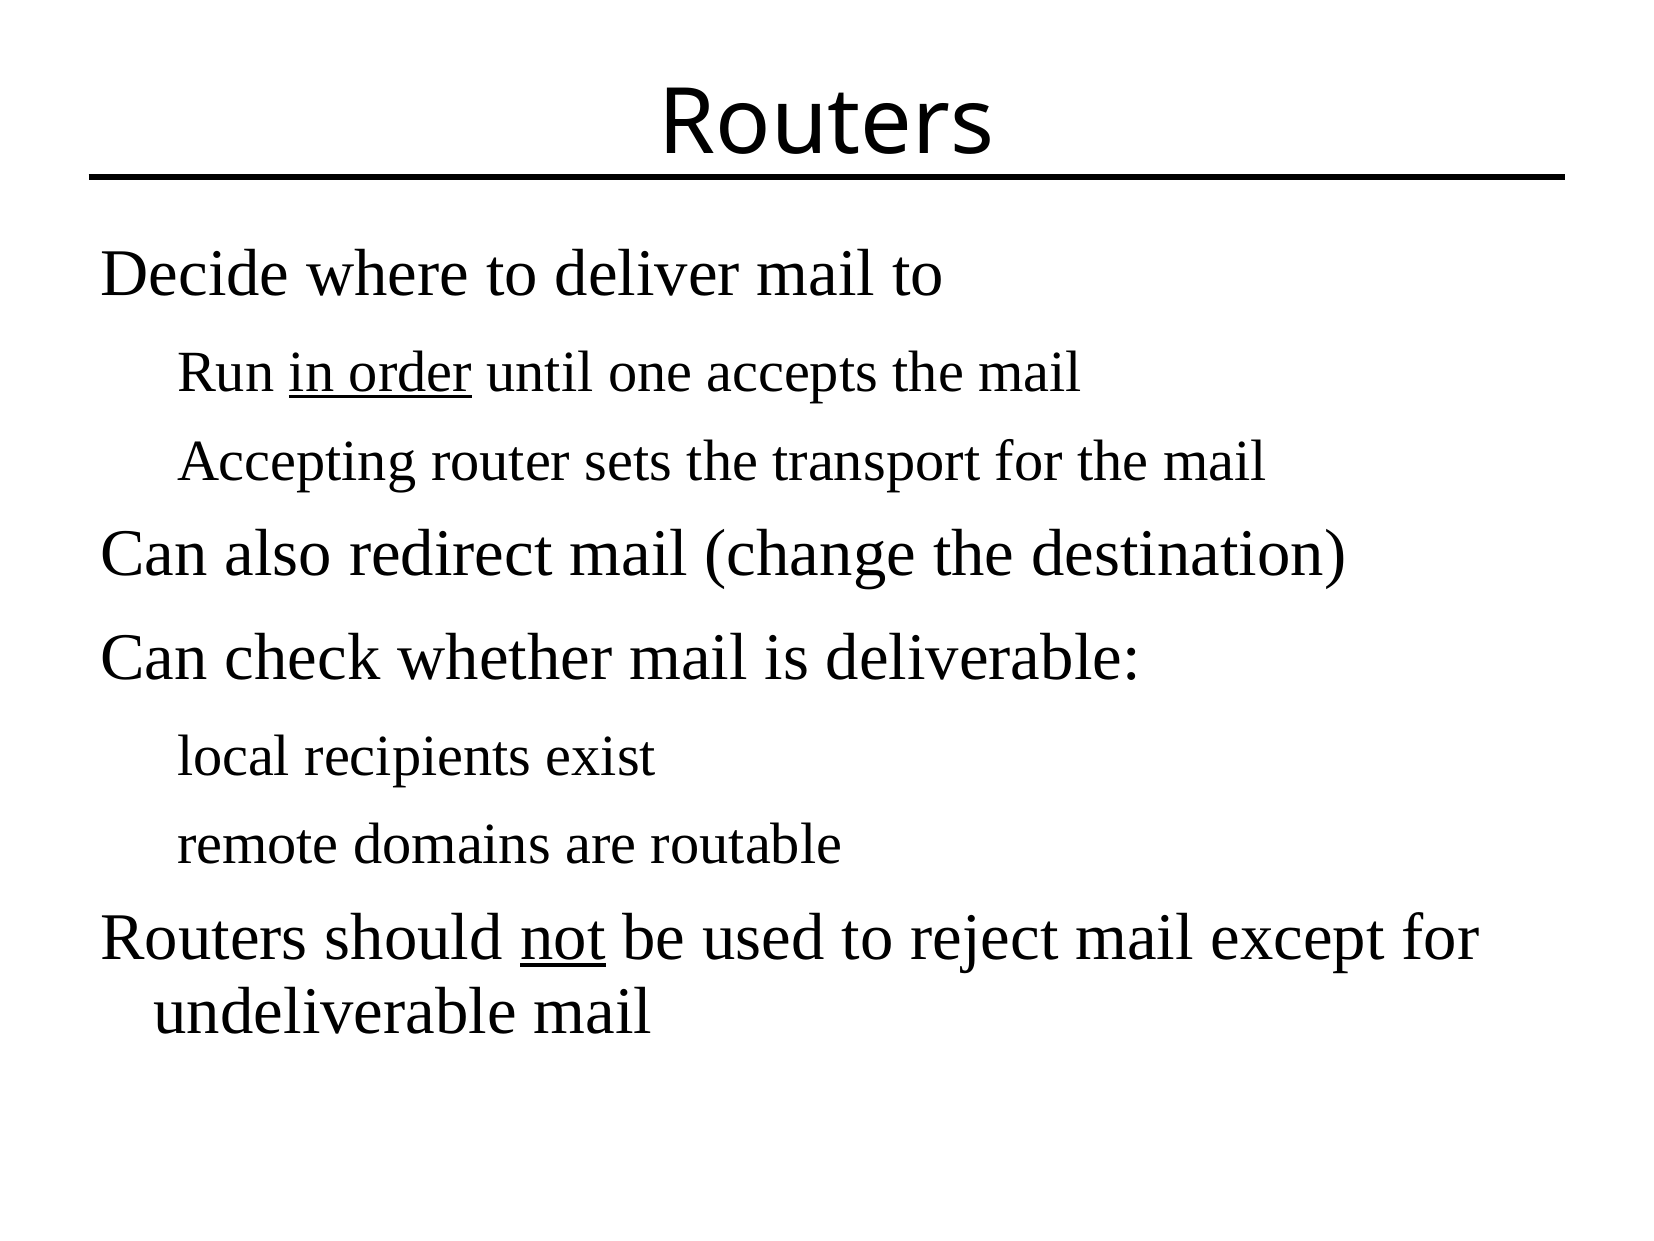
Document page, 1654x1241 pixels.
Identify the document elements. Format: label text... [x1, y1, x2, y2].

title Routers [82, 29, 1571, 207]
list Decide where to deliver mail to Run in order until one accepts the mail Accepting router sets the transport for the mail Can also redirect mail (change the destination) Can check whether mail is deliverable: local recipients exist remote domains are routable Routers should not be used to reject mail except for undeliverable mail [82, 236, 1571, 1123]
